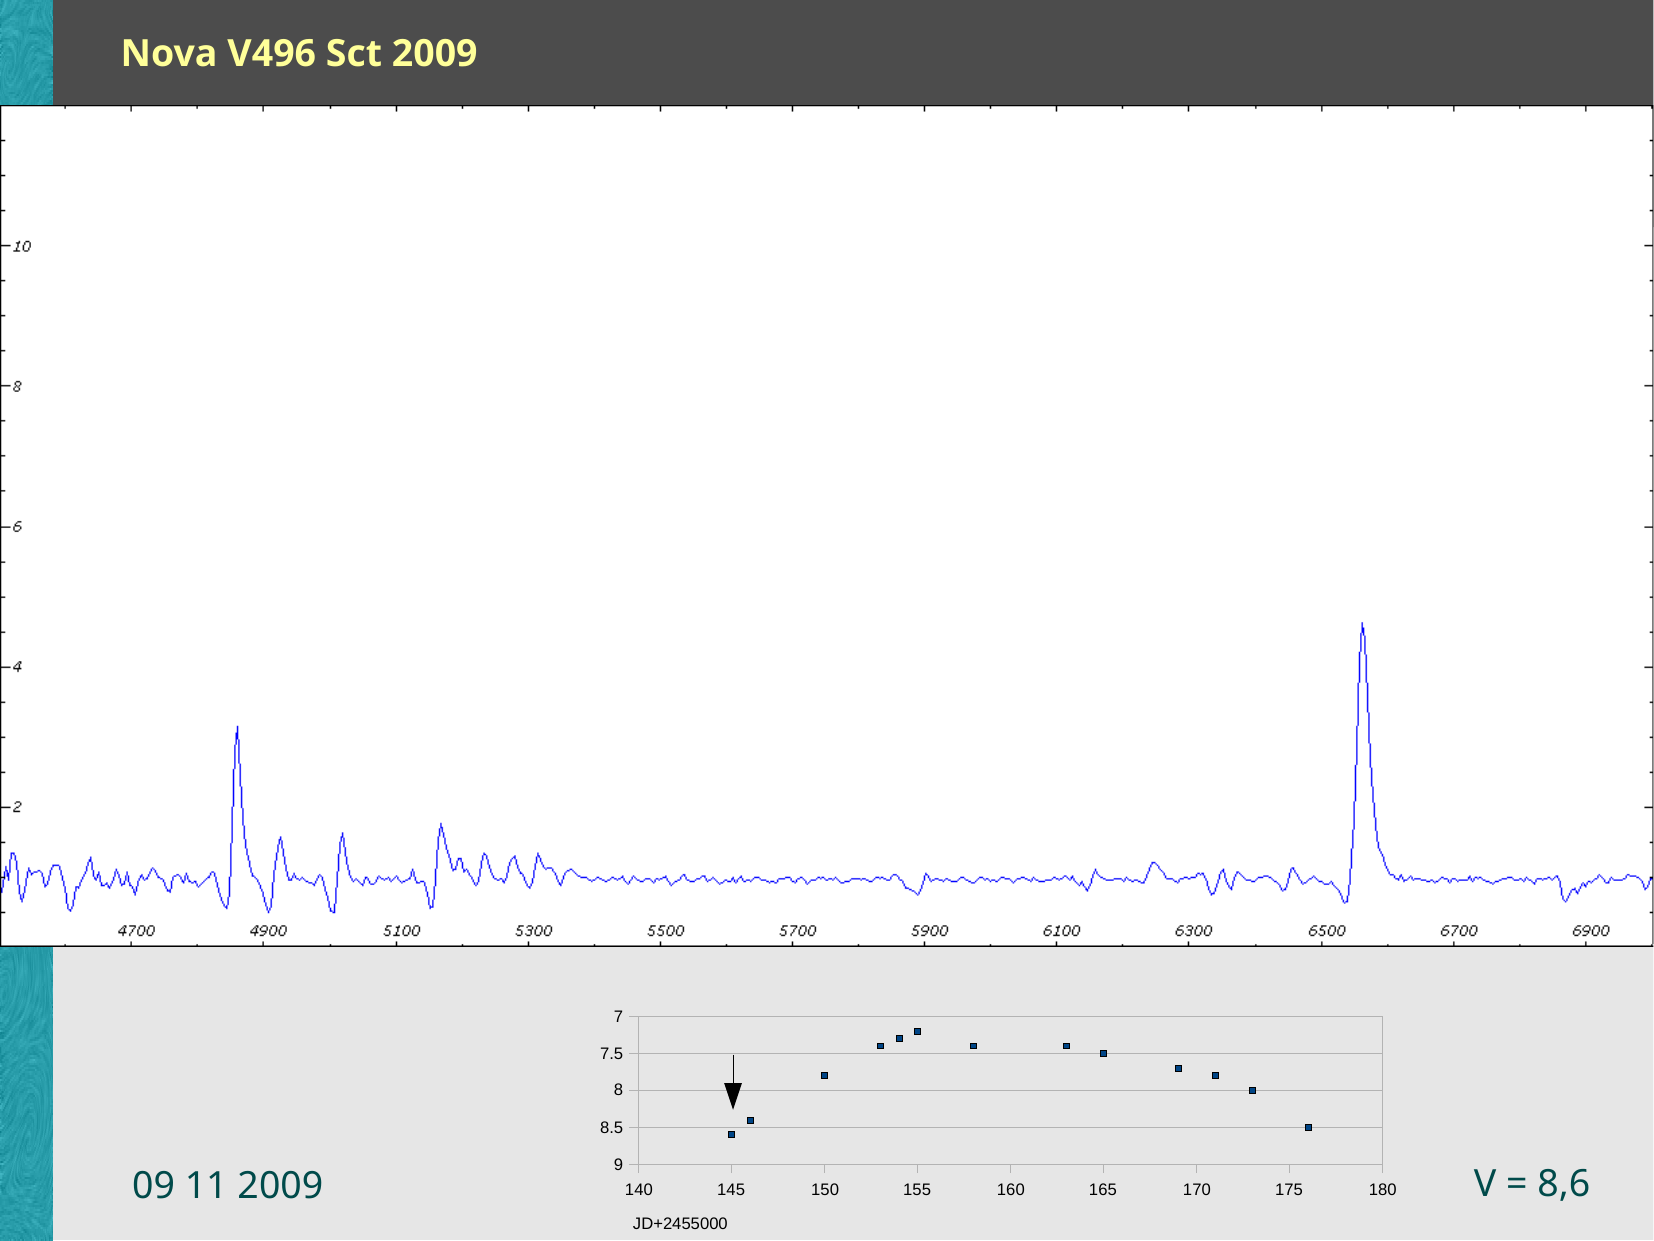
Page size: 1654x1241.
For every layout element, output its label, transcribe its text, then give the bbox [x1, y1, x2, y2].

text_box V = 8,6 [1459, 1148, 1631, 1217]
picture [0, 0, 1654, 1241]
text_box Nova V496 Sct 2009 [105, 19, 596, 87]
text_box 09 11 2009 [117, 1151, 372, 1219]
picture [600, 1005, 1399, 1203]
text_box JD+2455000 [618, 1206, 743, 1241]
